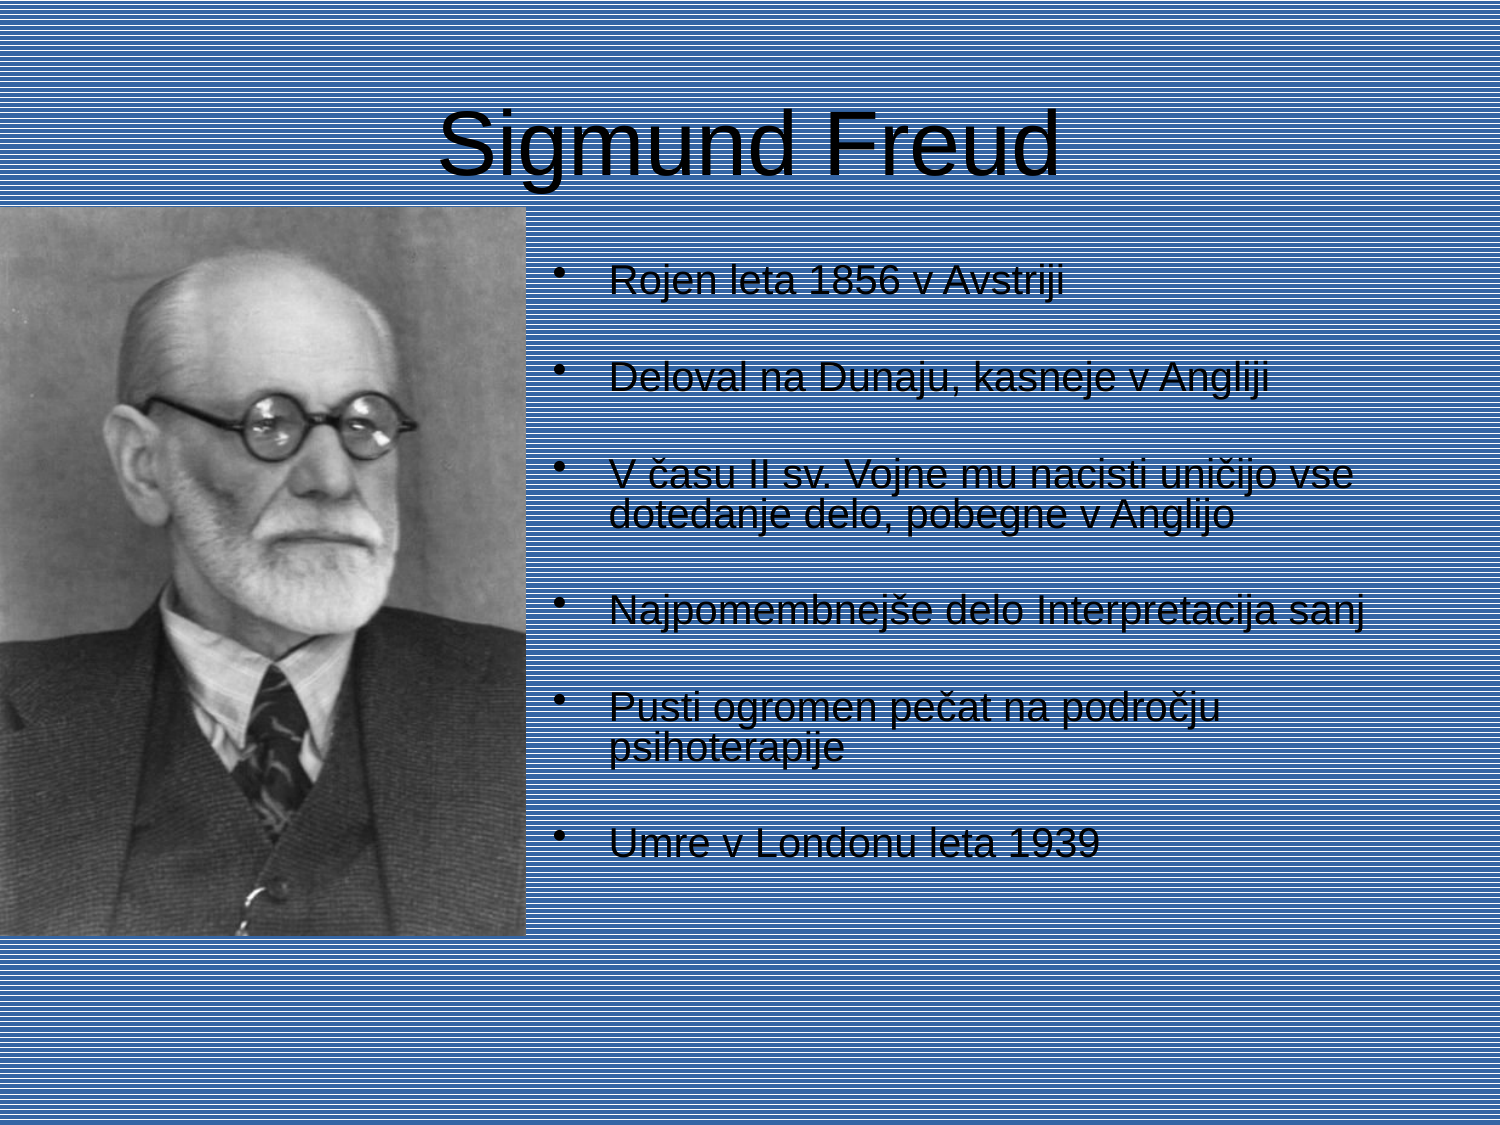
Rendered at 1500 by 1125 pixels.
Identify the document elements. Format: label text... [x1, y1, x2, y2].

picture [0, 207, 526, 936]
list Rojen leta 1856 v Avstriji Deloval na Dunaju, kasneje v Angliji V času II sv. Vojne mu nacisti uničijo vse dotedanje delo, pobegne v Anglijo Najpomembnejše delo Interpretacija sanj Pusti ogromen pečat na področju psihoterapije Umre v Londonu leta 1939 [537, 255, 1436, 998]
title Sigmund Freud [75, 45, 1425, 233]
